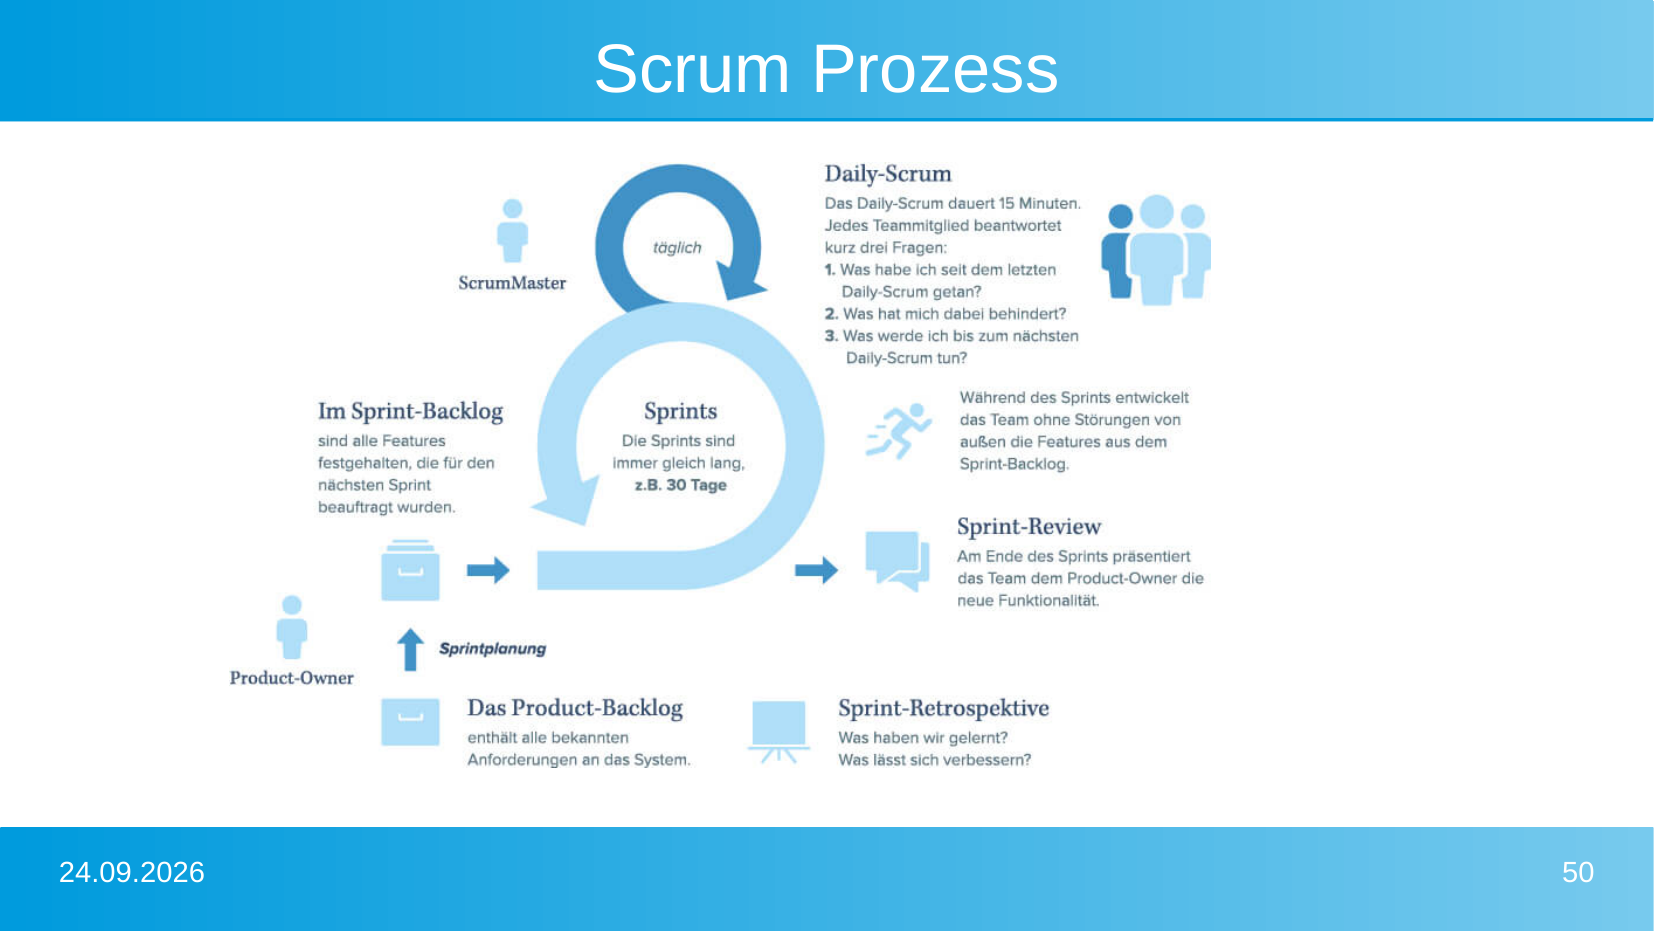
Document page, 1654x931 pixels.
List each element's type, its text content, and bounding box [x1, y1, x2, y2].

picture [229, 162, 1211, 768]
title Scrum Prozess [59, 29, 1595, 108]
